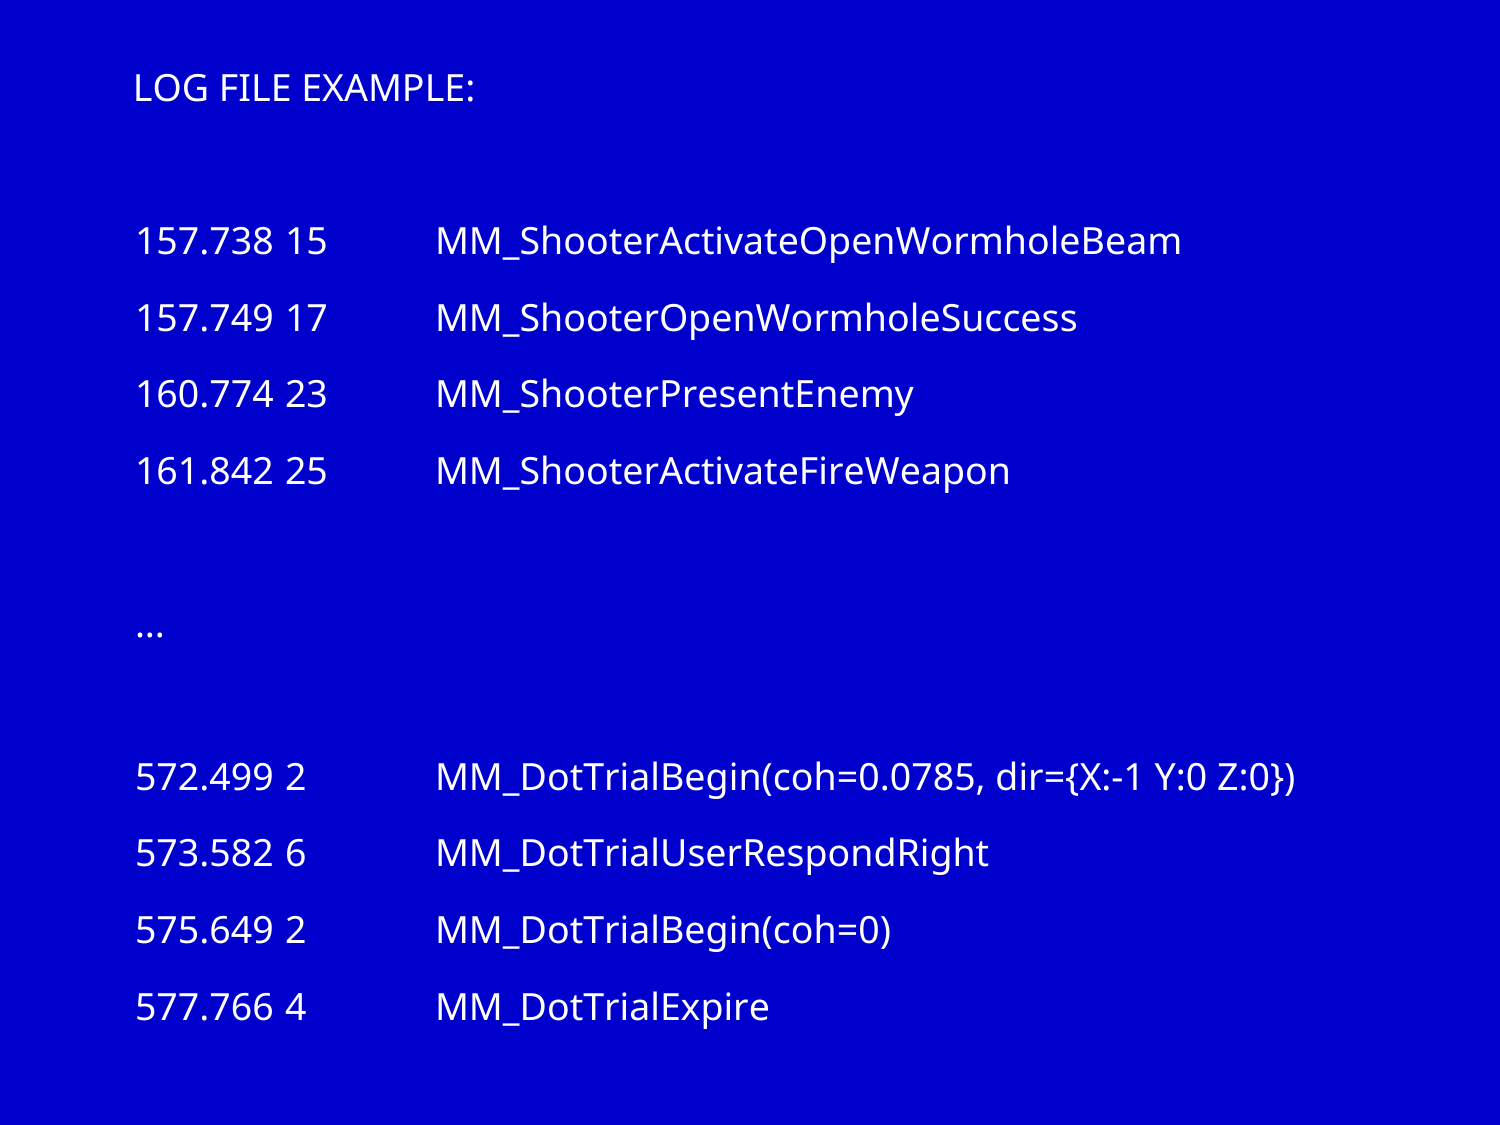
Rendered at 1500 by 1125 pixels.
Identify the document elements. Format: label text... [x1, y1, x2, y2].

title LOG FILE EXAMPLE: 157.738 15 MM_ShooterActivateOpenWormholeBeam 157.749 17 MM_ShooterOpenWormholeSuccess 160.774 23 MM_ShooterPresentEnemy 161.842 25 MM_ShooterActivateFireWeapon ... 572.499 2 MM_DotTrialBegin(coh=0.0785, dir={X:-1 Y:0 Z:0}) 573.582 6 MM_DotTrialUserRespondRight 575.649 2 MM_DotTrialBegin(coh=0) 577.766 4 MM_DotTrialExpire [118, 176, 1394, 942]
